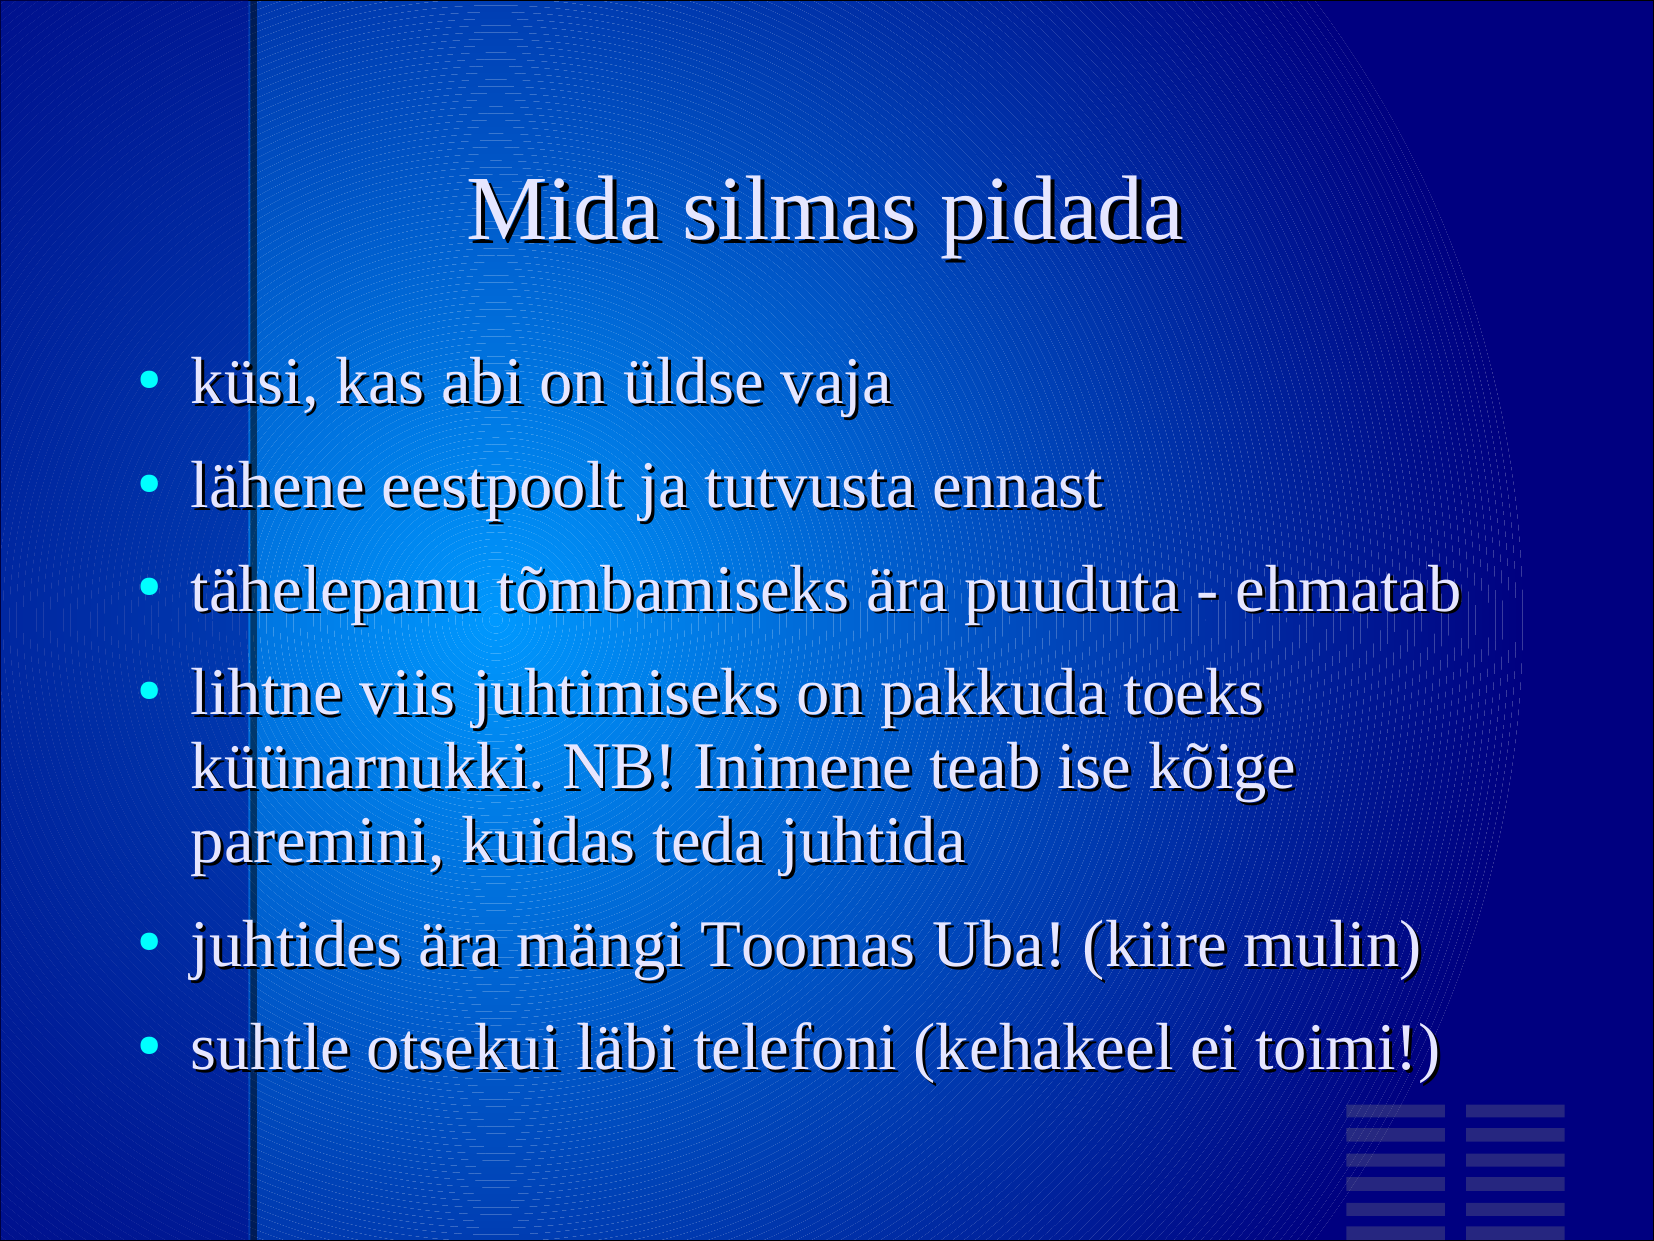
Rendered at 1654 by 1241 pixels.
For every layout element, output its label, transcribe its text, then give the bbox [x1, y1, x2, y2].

title Mida silmas pidada [119, 104, 1533, 313]
list küsi, kas abi on üldse vaja lähene eestpoolt ja tutvusta ennast tähelepanu tõmbamiseks ära puuduta - ehmatab lihtne viis juhtimiseks on pakkuda toeks küünarnukki. NB! Inimene teab ise kõige paremini, kuidas teda juhtida juhtides ära mängi Toomas Uba! (kiire mulin) suhtle otsekui läbi telefoni (kehakeel ei toimi!) [119, 344, 1533, 1149]
